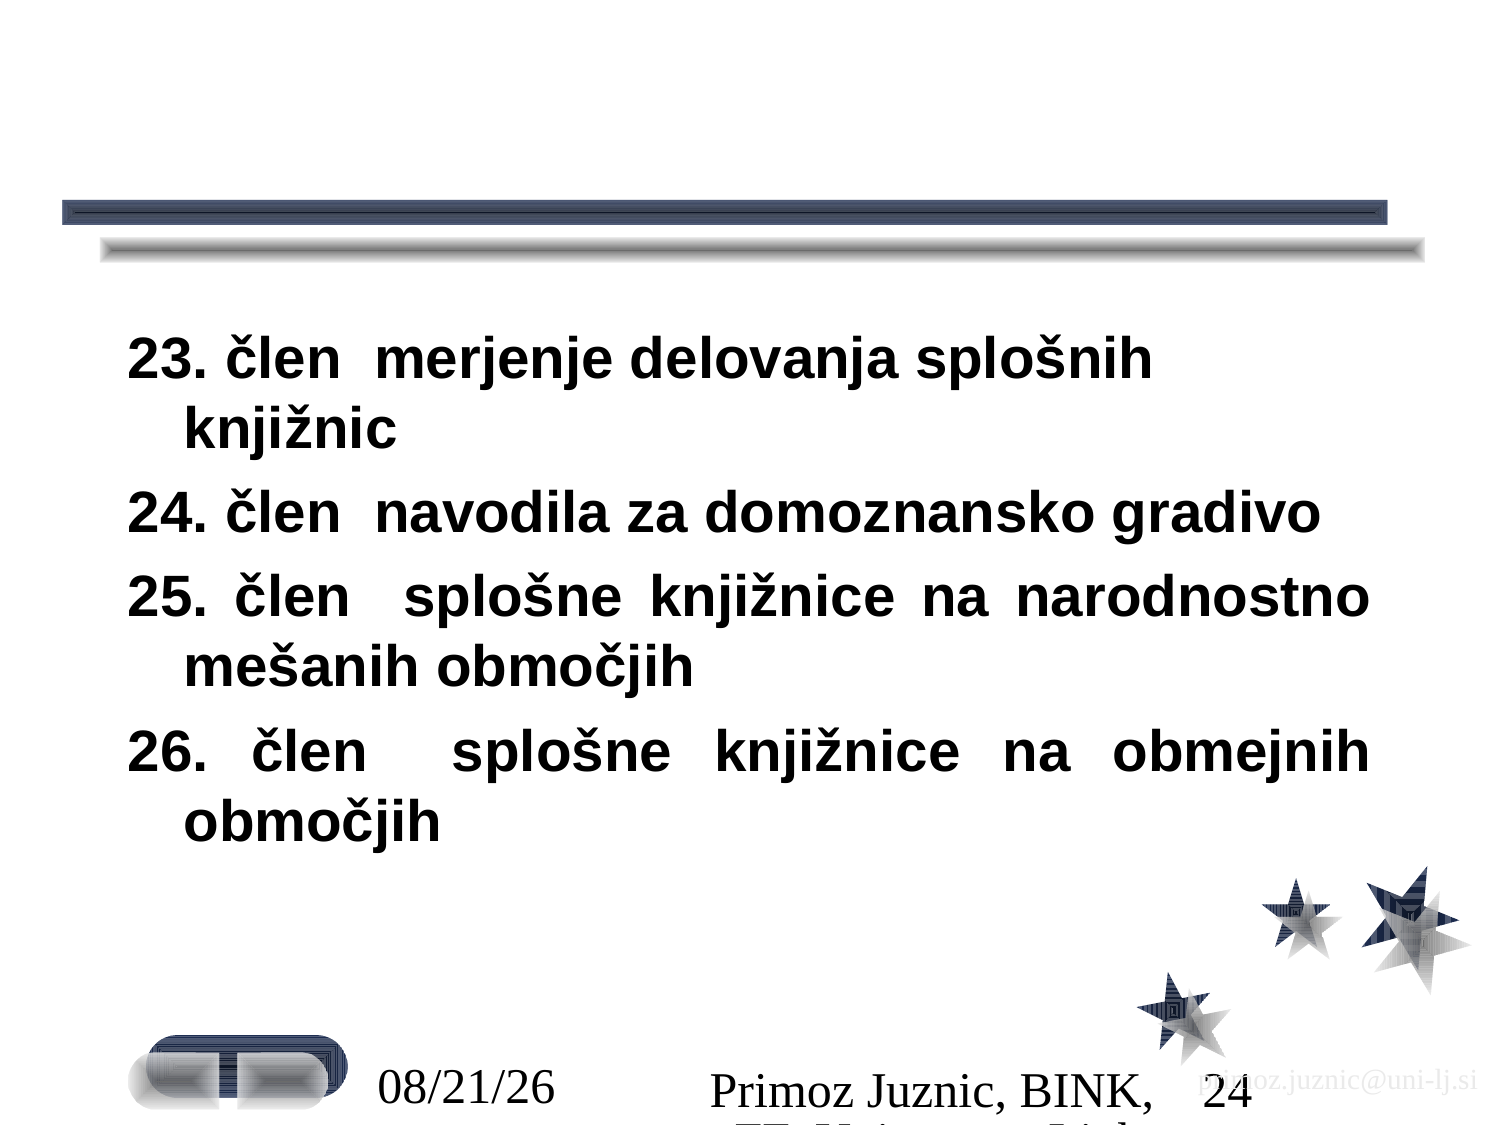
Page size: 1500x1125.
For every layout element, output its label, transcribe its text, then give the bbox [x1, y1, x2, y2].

list 23. člen merjenje delovanja splošnih knjižnic 24. člen navodila za domoznansko gradivo 25. člen splošne knjižnice na narodnostno mešanih območjih 26. člen splošne knjižnice na obmejnih območjih [112, 312, 1388, 988]
